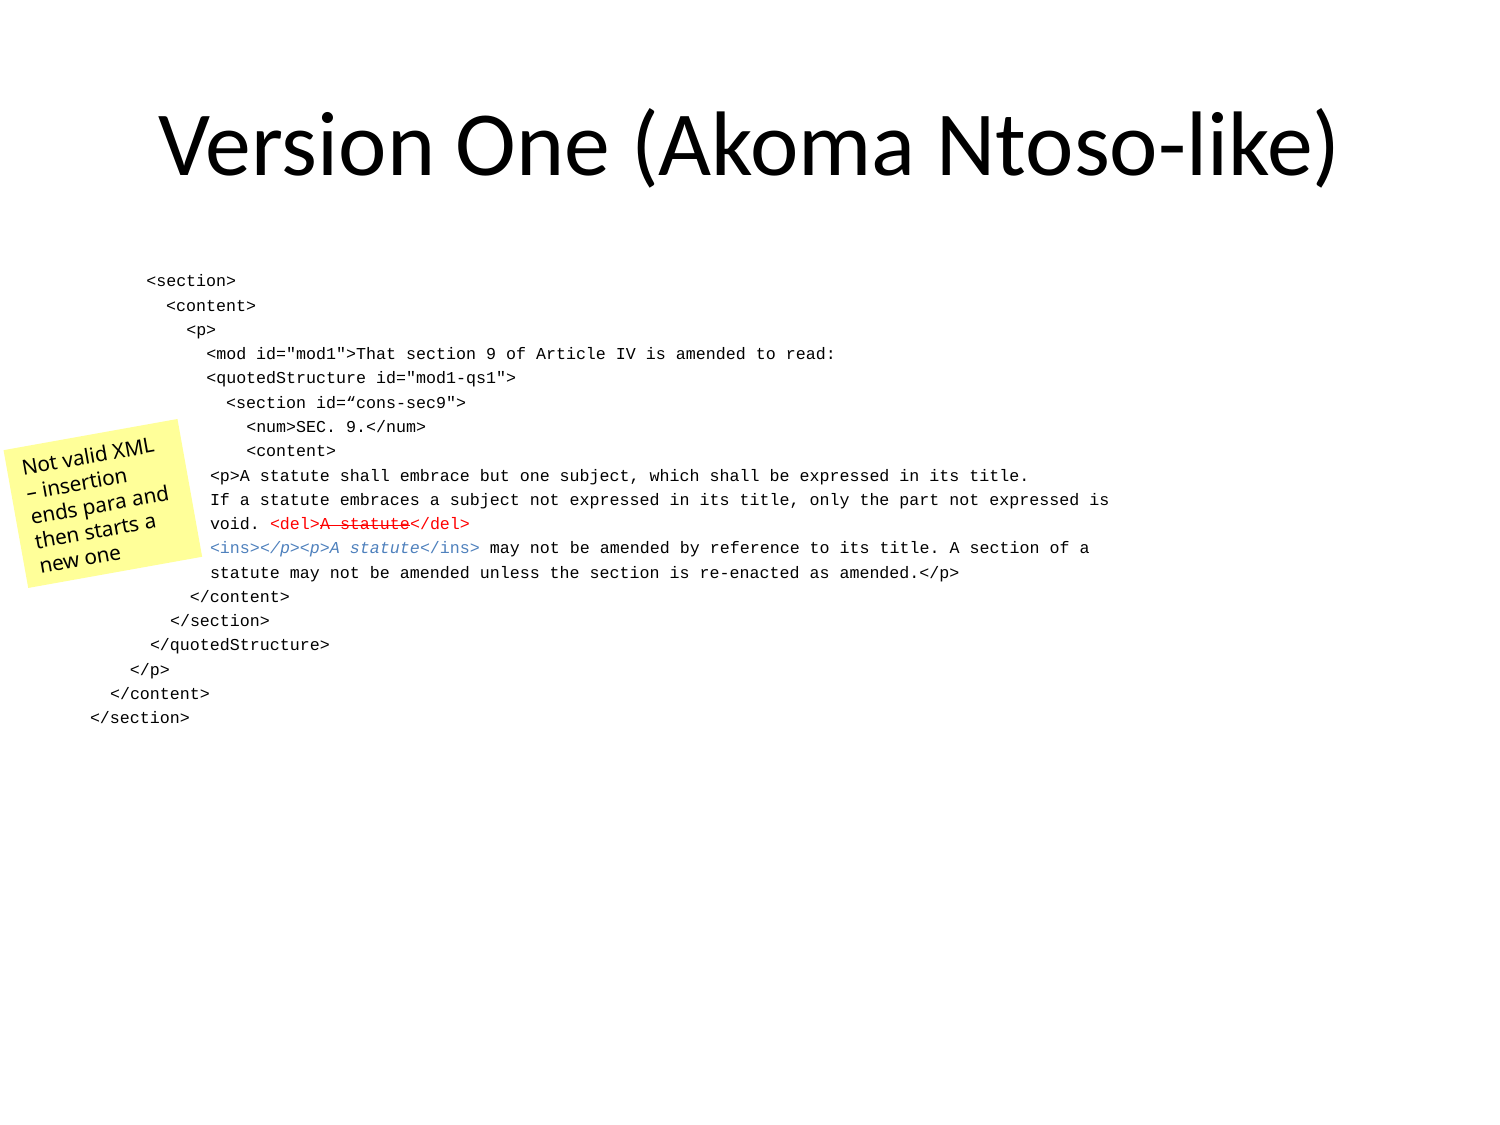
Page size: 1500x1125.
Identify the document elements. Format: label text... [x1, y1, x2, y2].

text_box Not valid XML – insertion ends para and then starts a new one [3, 418, 198, 565]
title Version One (Akoma Ntoso-like) [75, 45, 1426, 233]
list <section> <content> <p> <mod id="mod1">That section 9 of Article IV is amended to read: <quotedStructure id="mod1-qs1"> <section id=“cons-sec9"> <num>SEC. 9.</num> <content> <p>A statute shall embrace but one subject, which shall be expressed in its title. If a statute embraces a subject not expressed in its title, only the part not expressed is void. <del>A statute</del> <ins></p><p>A statute</ins> may not be amended by reference to its title. A section of a statute may not be amended unless the section is re-enacted as amended.</p> </content> </section> </quotedStructure> </p> </content> </section> [75, 262, 1426, 1005]
